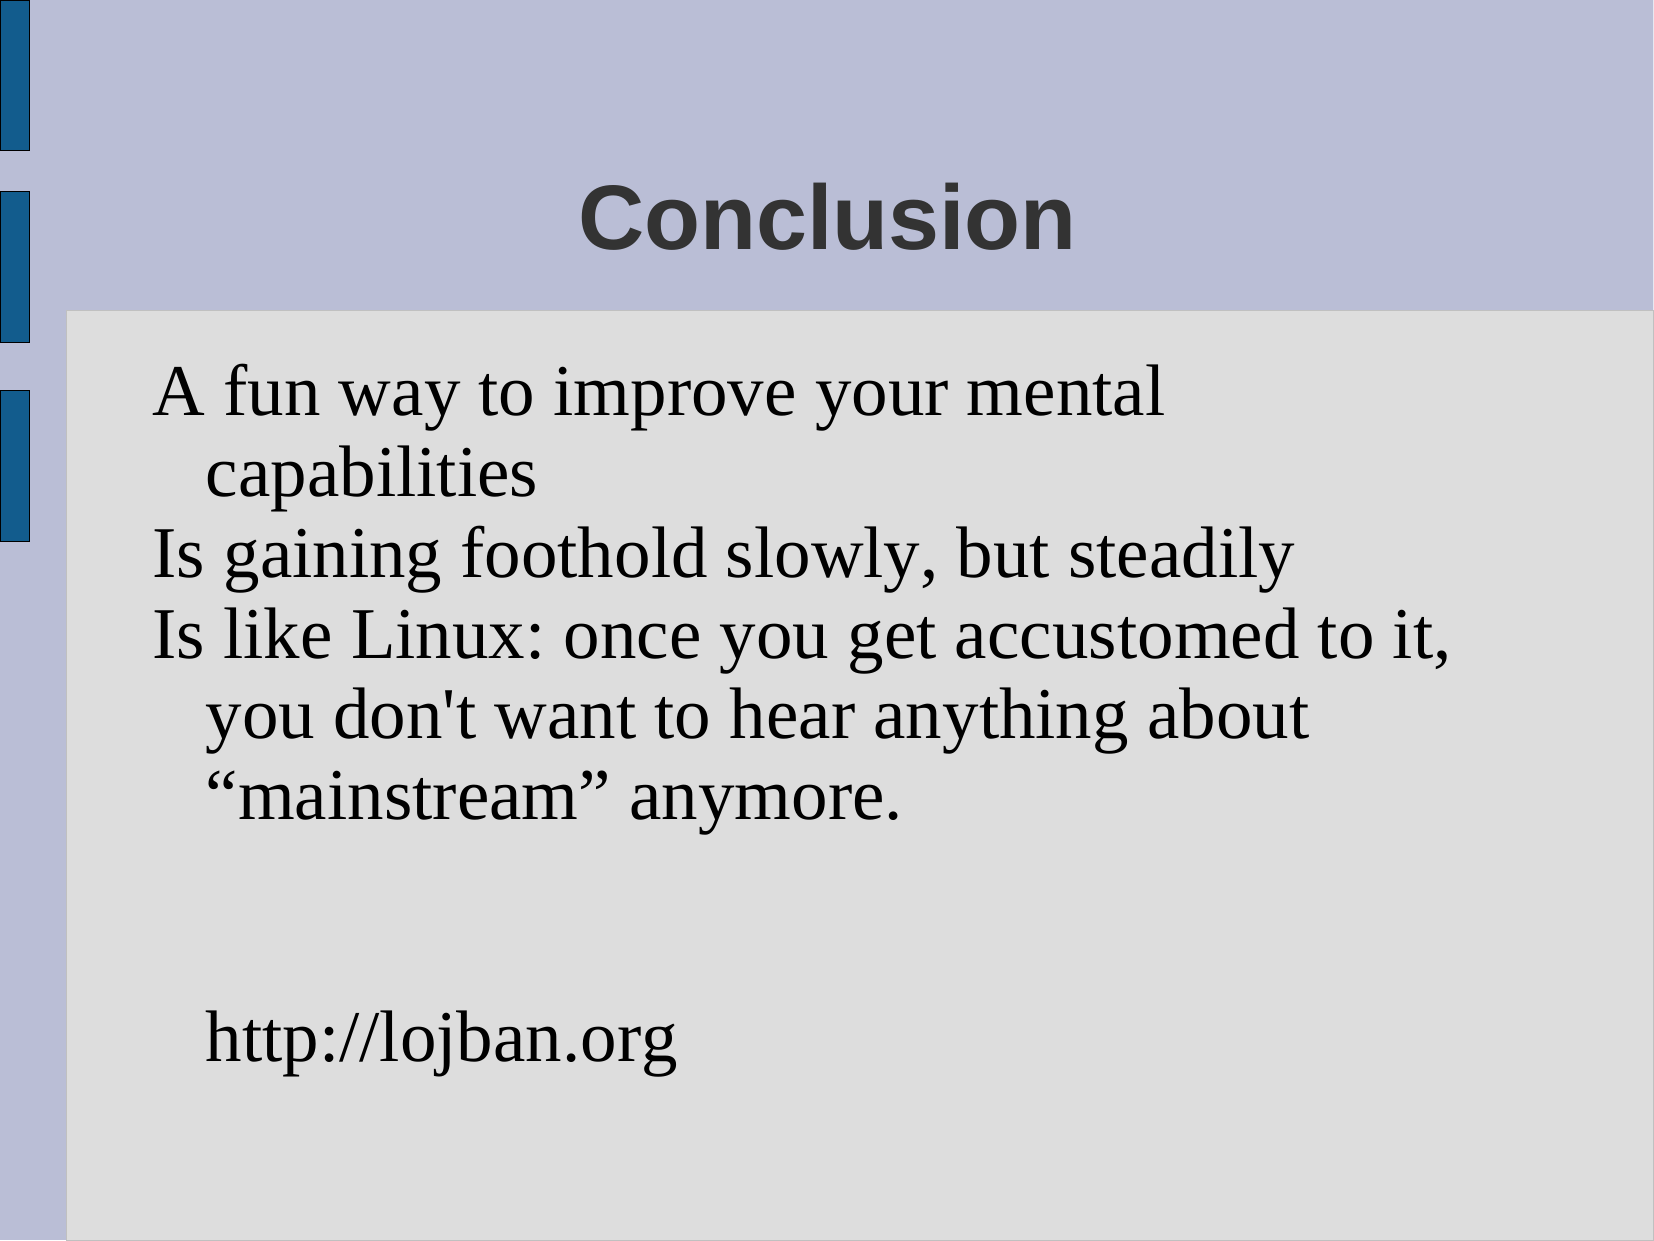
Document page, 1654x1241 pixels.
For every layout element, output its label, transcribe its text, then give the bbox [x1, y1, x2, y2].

list A fun way to improve your mental capabilities Is gaining foothold slowly, but steadily Is like Linux: once you get accustomed to it, you don't want to hear anything about “mainstream” anymore. http://lojban.org [135, 350, 1516, 1133]
title Conclusion [121, 114, 1534, 322]
